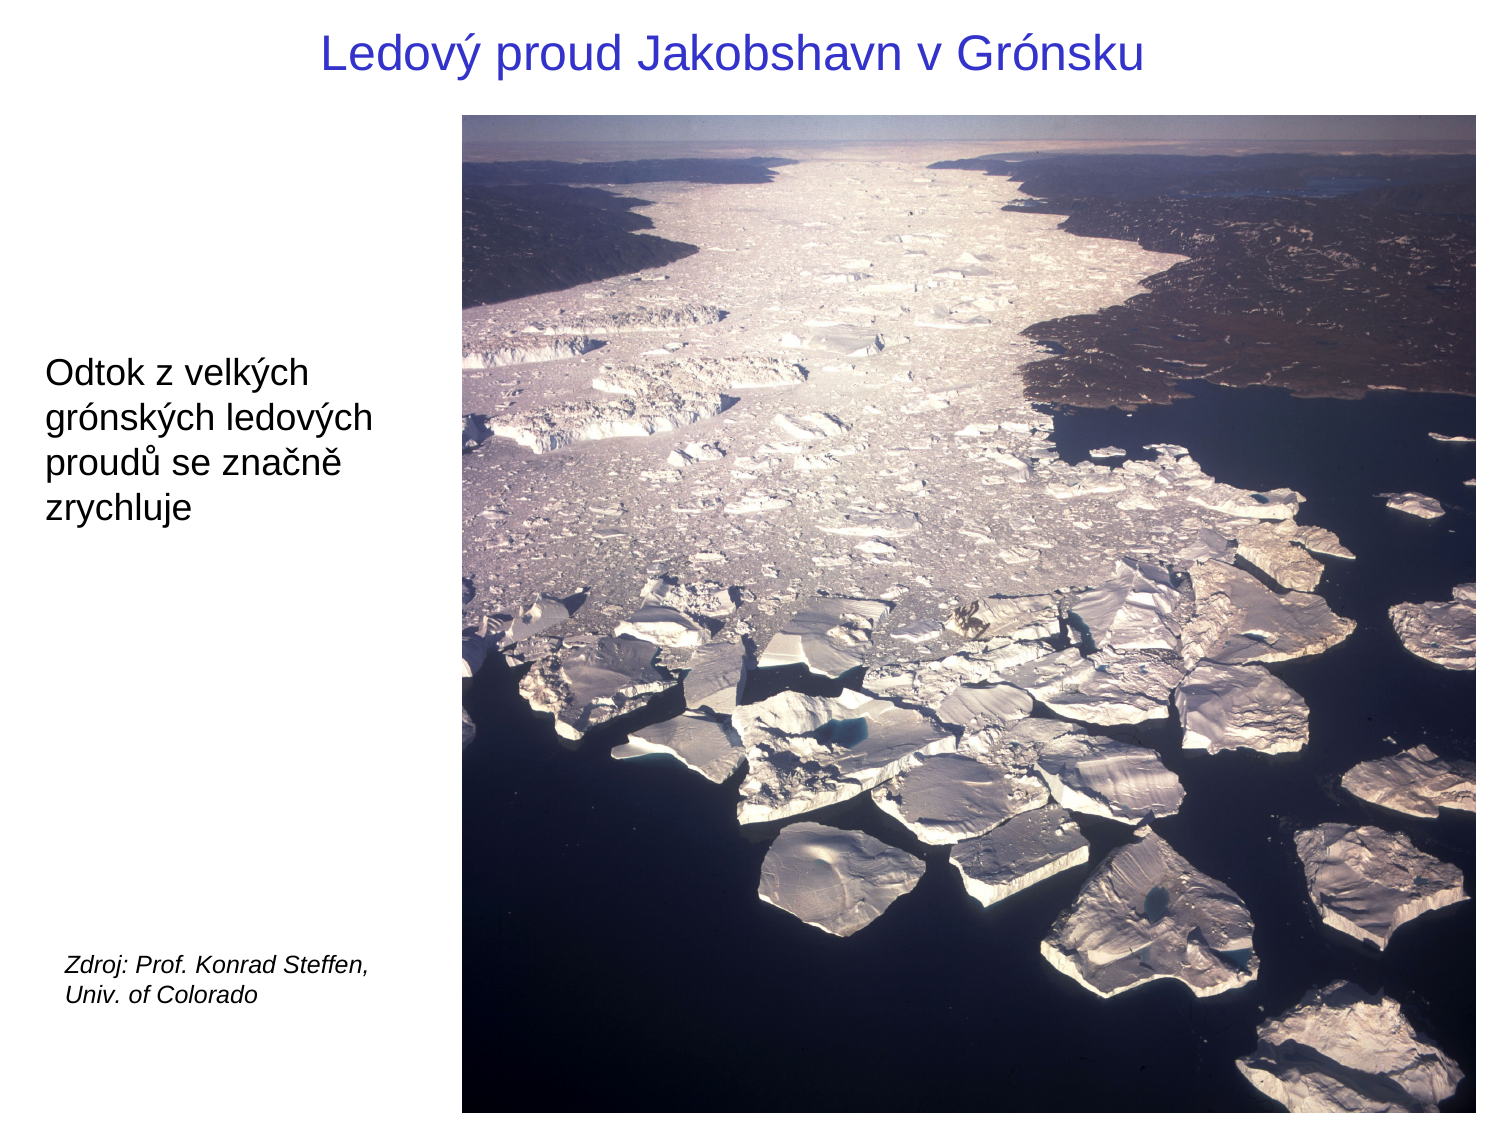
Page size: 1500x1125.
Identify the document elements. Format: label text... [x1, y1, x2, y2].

text_box Odtok z velkých grónských ledových proudů se značně zrychluje [37, 340, 488, 537]
picture [462, 115, 1476, 1113]
text_box Ledový proud Jakobshavn v Grónsku [116, 13, 1351, 89]
text_box Zdroj: Prof. Konrad Steffen, Univ. of Colorado [50, 940, 413, 1017]
